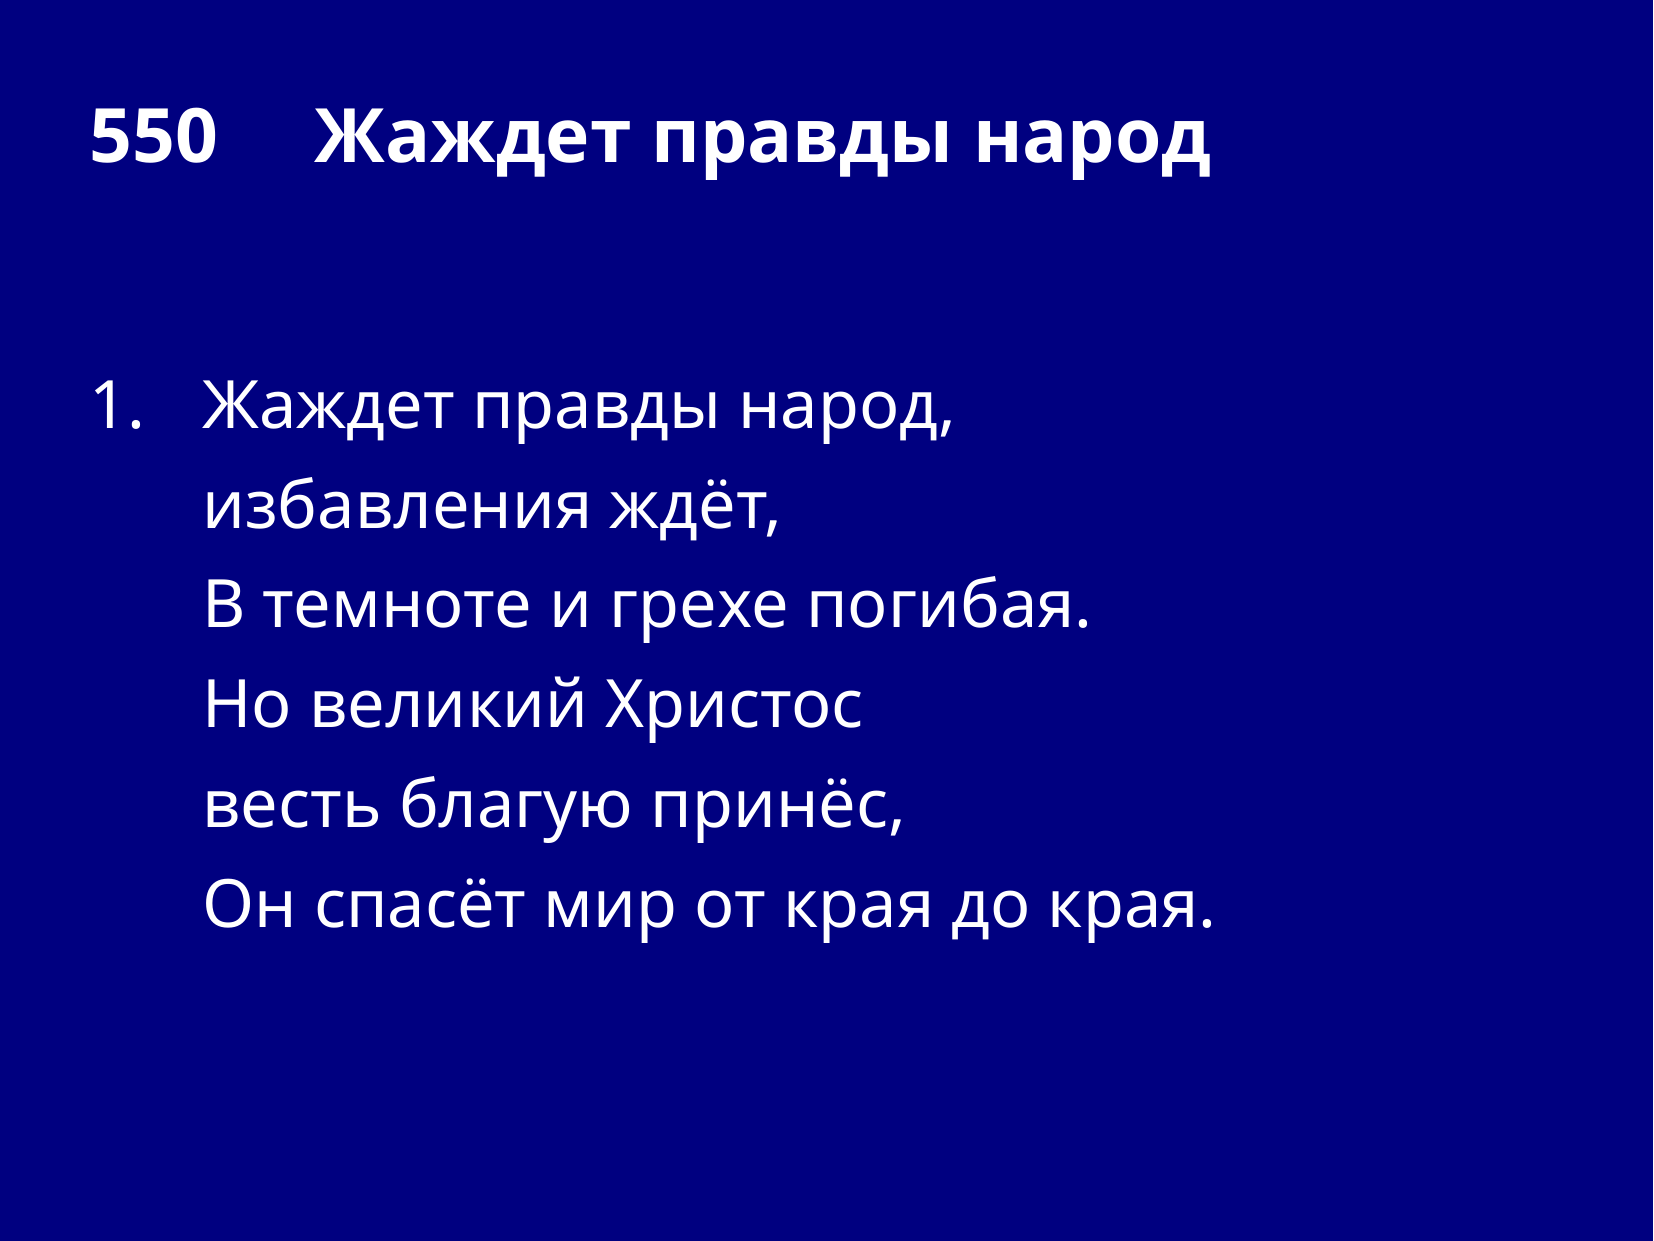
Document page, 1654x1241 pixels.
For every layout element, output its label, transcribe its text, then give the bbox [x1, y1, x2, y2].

text_box 550 Жаждет правды народ [75, 75, 1576, 188]
text_box 1. Жаждет правды народ, избавления ждёт, В темноте и грехе погибая. Но великий Христос весть благую принёс, Он спасёт мир от края до края. [75, 188, 1576, 1163]
